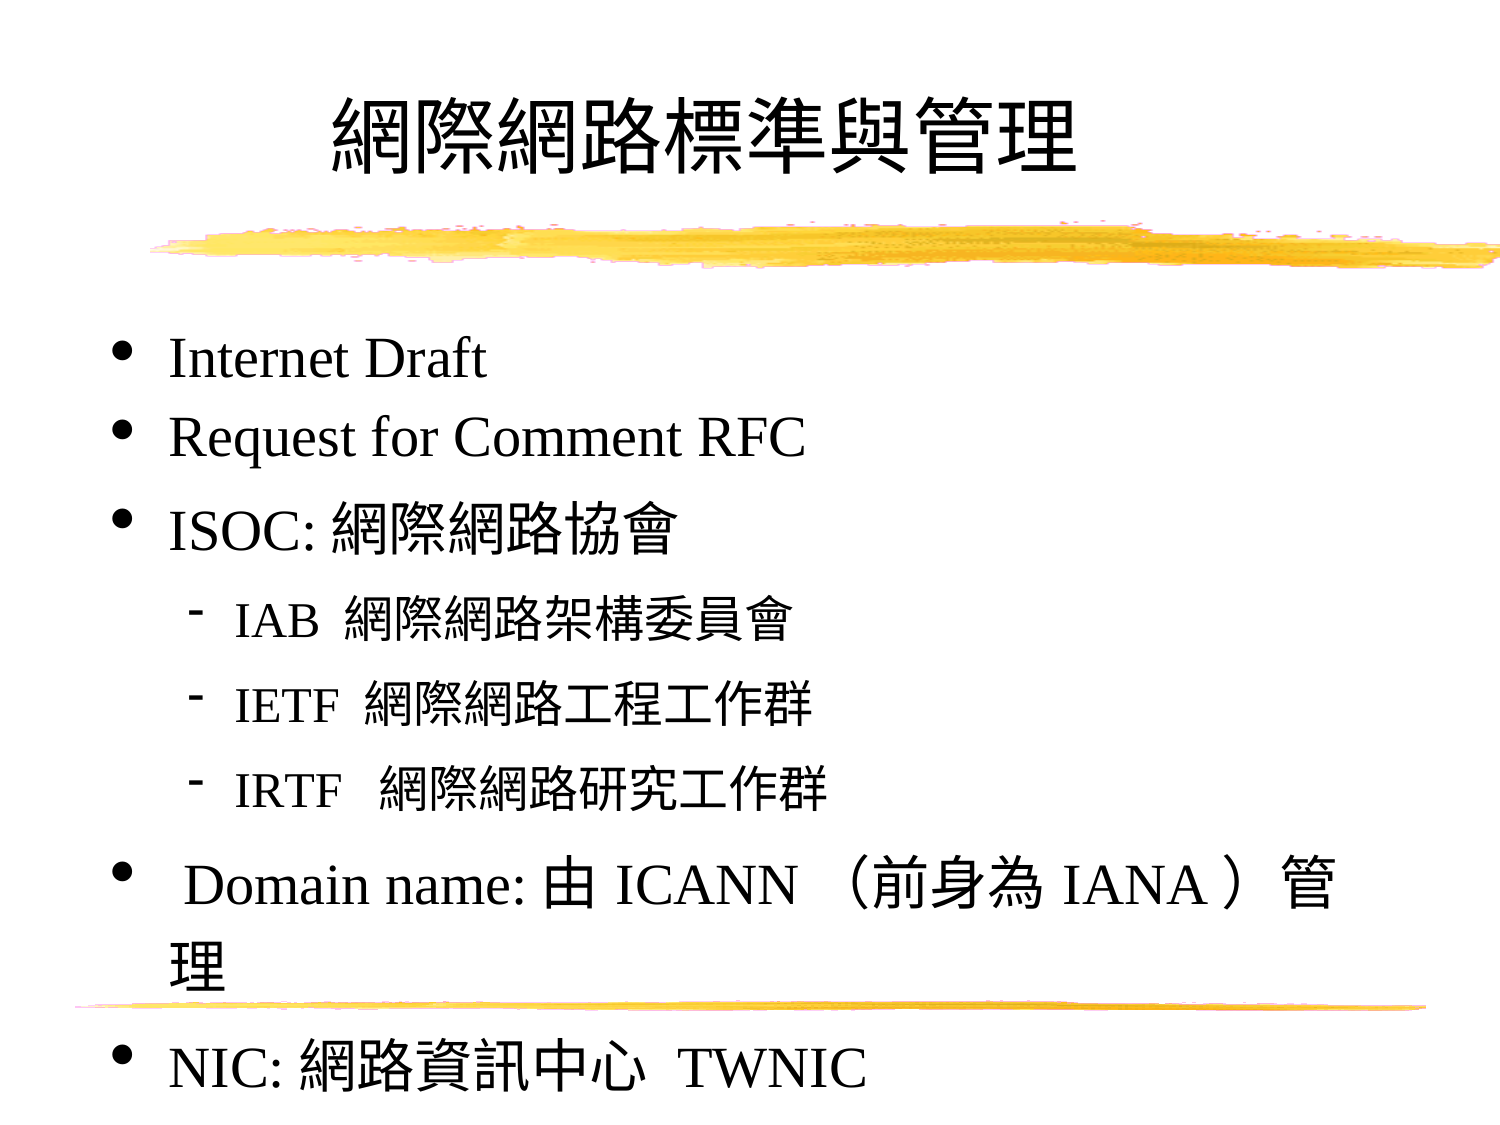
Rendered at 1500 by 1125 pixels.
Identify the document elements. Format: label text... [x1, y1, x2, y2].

title 網際網路標準與管理 [66, 44, 1342, 218]
list Internet Draft Request for Comment RFC ISOC:網際網路協會 IAB 網際網路架構委員會 IETF 網際網路工程工作群 IRTF 網際網路研究工作群 Domain name:由ICANN（前身為IANA）管理 NIC:網路資訊中心 TWNIC [112, 324, 1388, 1011]
picture [75, 999, 1426, 1013]
picture [150, 215, 1500, 279]
